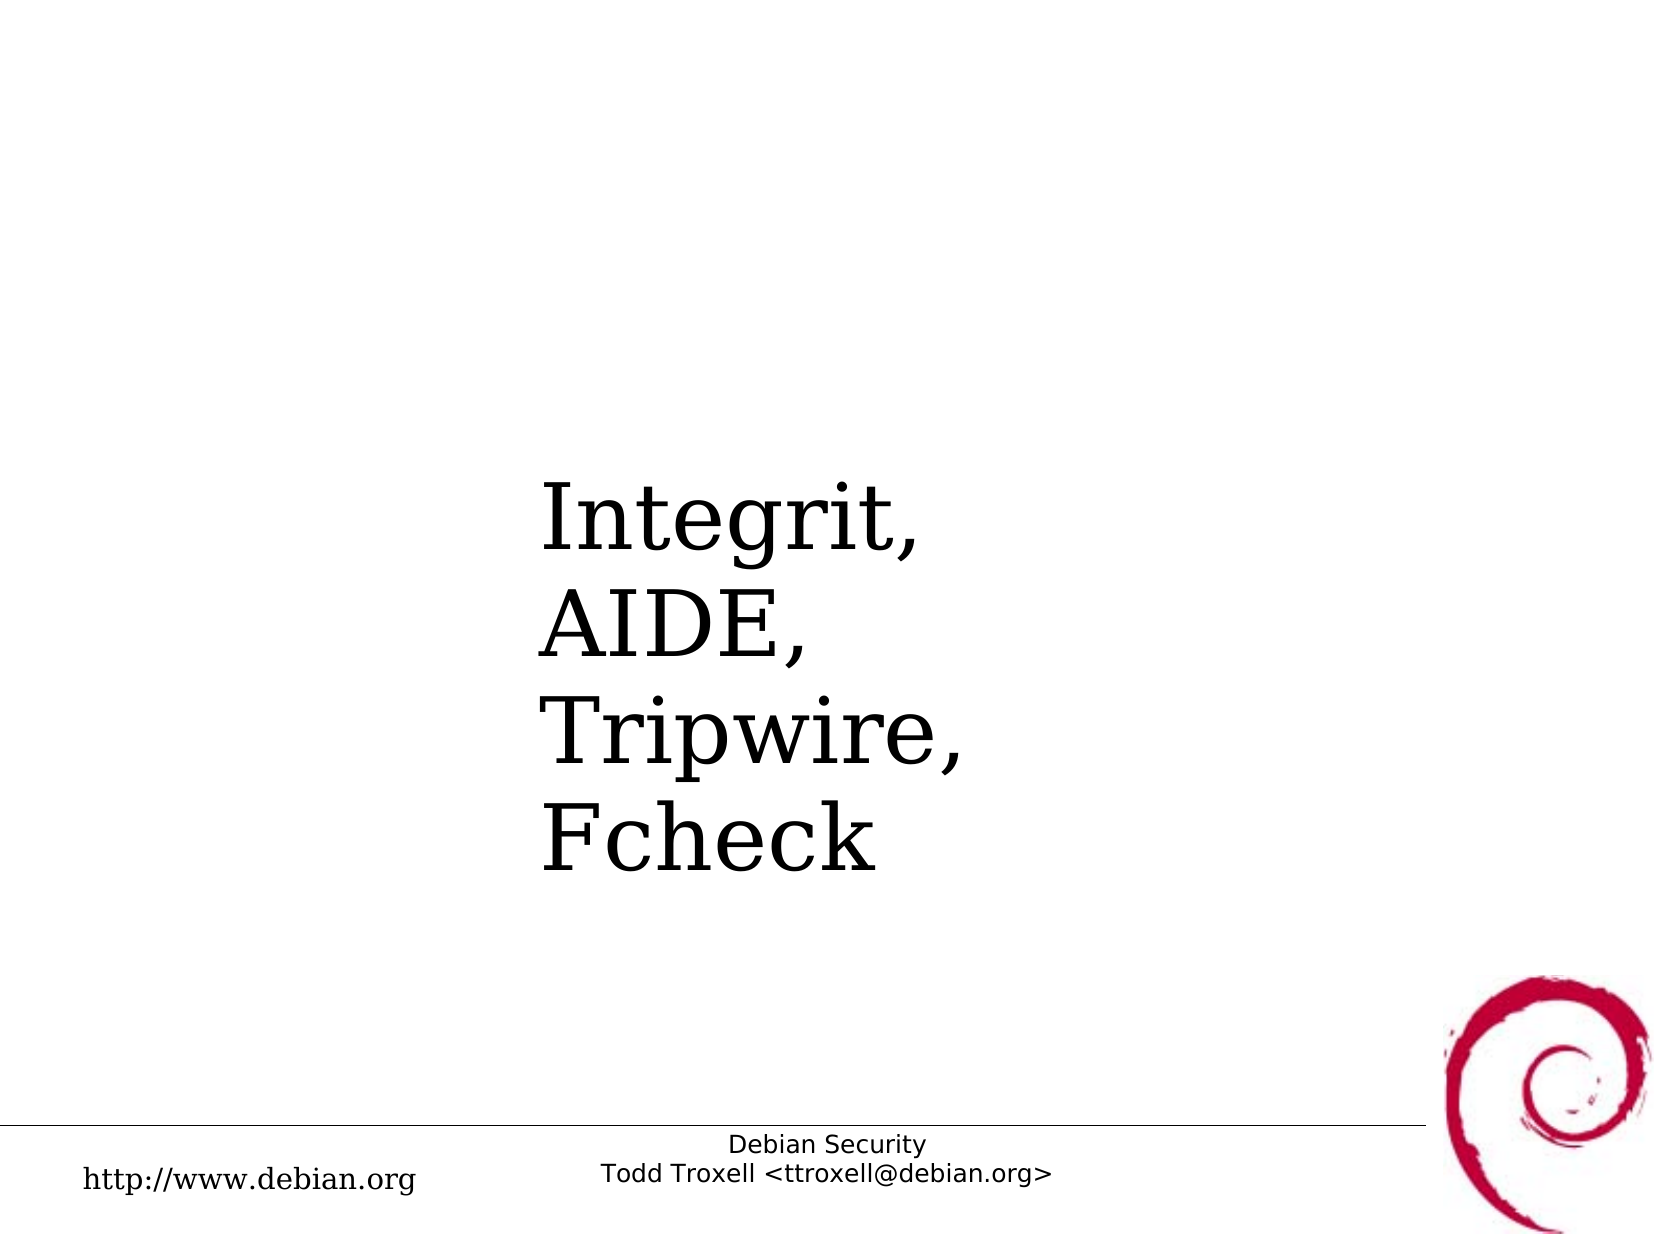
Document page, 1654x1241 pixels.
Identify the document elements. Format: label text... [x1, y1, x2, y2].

text_box Integrit, AIDE, Tripwire, Fcheck [525, 457, 1238, 901]
picture [1443, 975, 1654, 1234]
